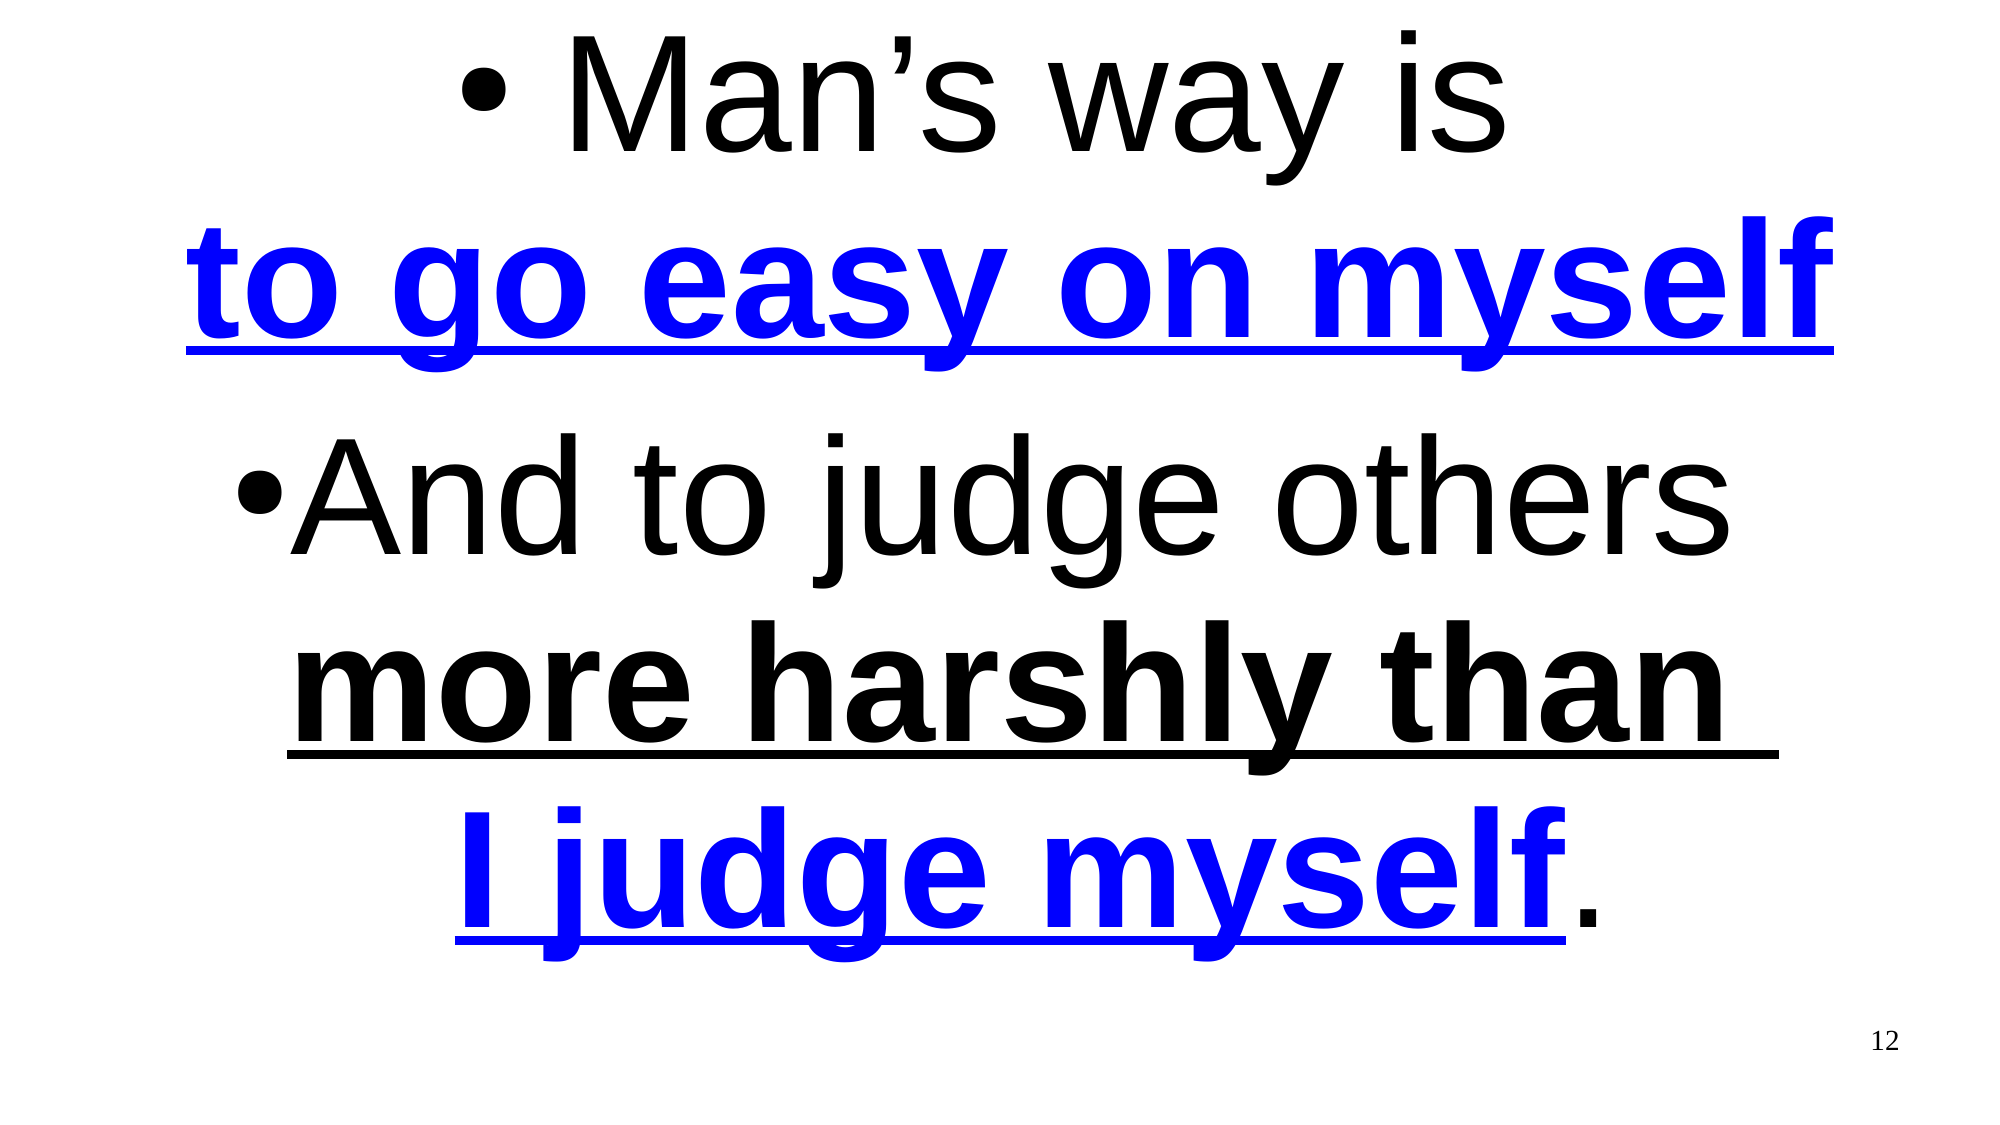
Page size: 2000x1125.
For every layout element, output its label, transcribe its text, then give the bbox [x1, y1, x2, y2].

list Man’s way is to go easy on myself And to judge others more harshly than I judge myself. [0, 0, 1996, 1123]
